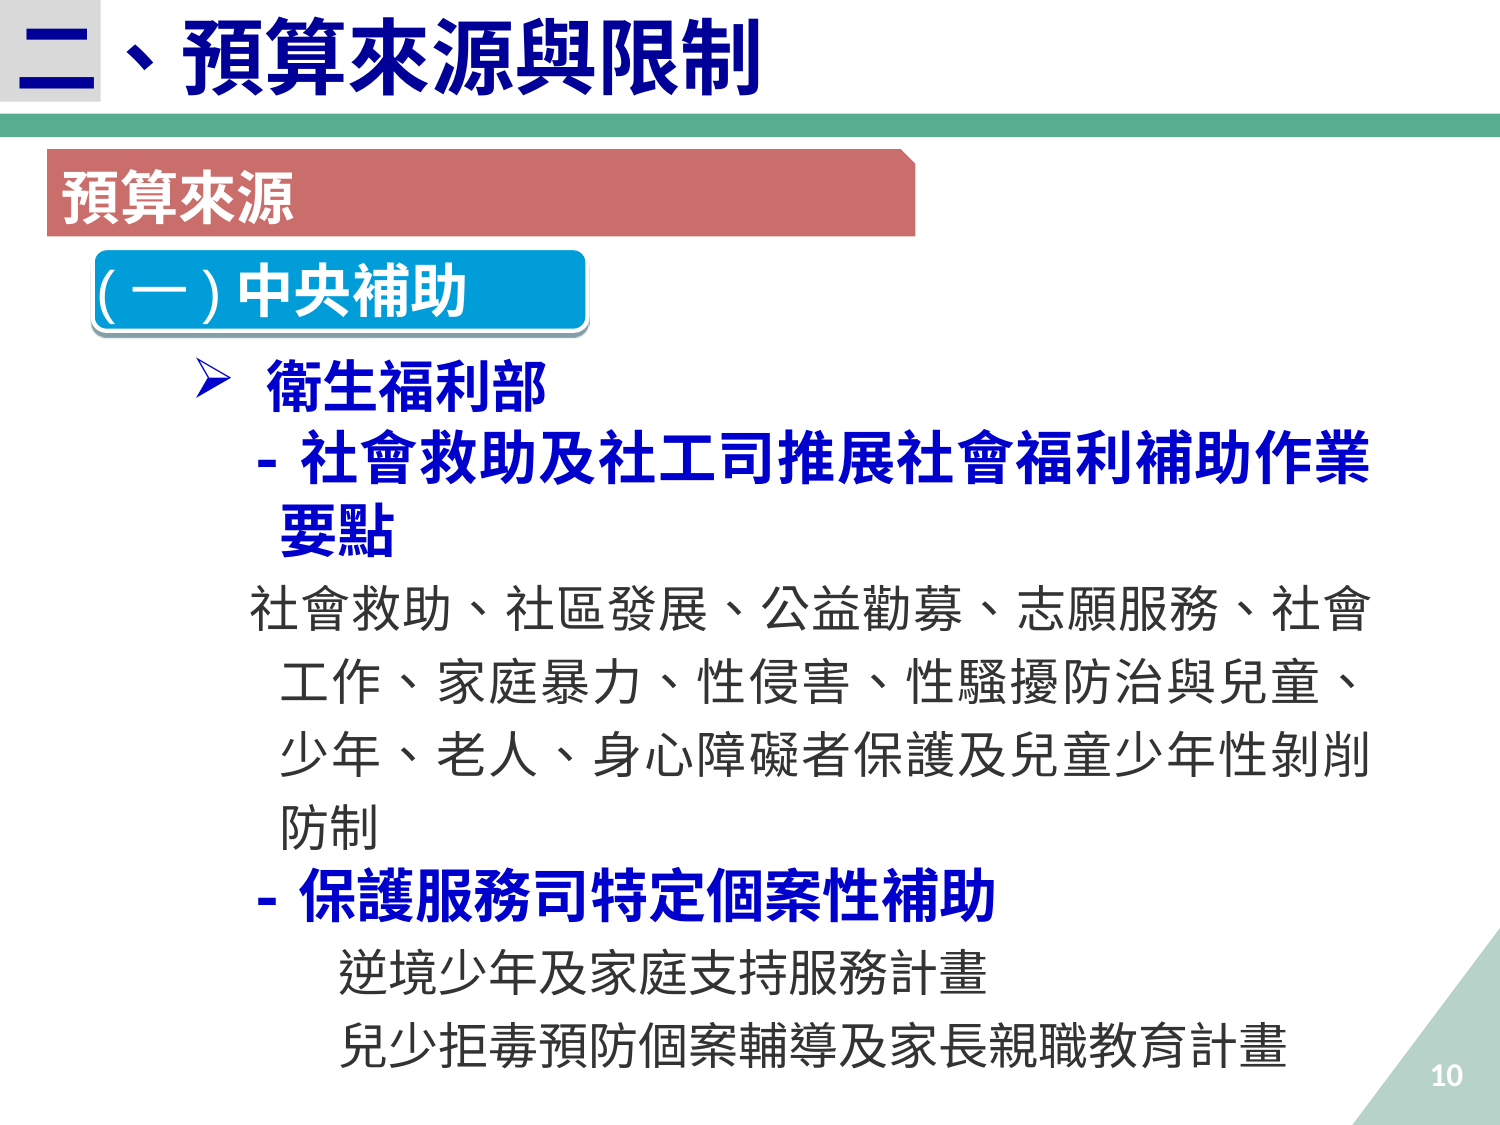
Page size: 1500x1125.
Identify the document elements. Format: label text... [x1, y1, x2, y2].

text_box [1388, 927, 1500, 1125]
text_box (一)中央補助 [92, 248, 588, 331]
text_box 二、預算來源與限制 [0, 0, 1465, 113]
text_box 預算來源 [47, 149, 916, 237]
slide_number <編號> [1388, 1042, 1478, 1103]
text_box 衛生福利部 -社會救助及社工司推展社會福利補助作業要點 社會救助、社區發展、公益勸募、志願服務、社會工作、家庭暴力、性侵害、性騷擾防治與兒童、少年、老人、身心障礙者保護及兒童少年性剝削防制 -保護服務司特定個案性補助 逆境少年及家庭支持服務計畫 兒少拒毒預防個案輔導及家長親職教育計畫 [0, 265, 1388, 1125]
text_box [0, 113, 1500, 138]
